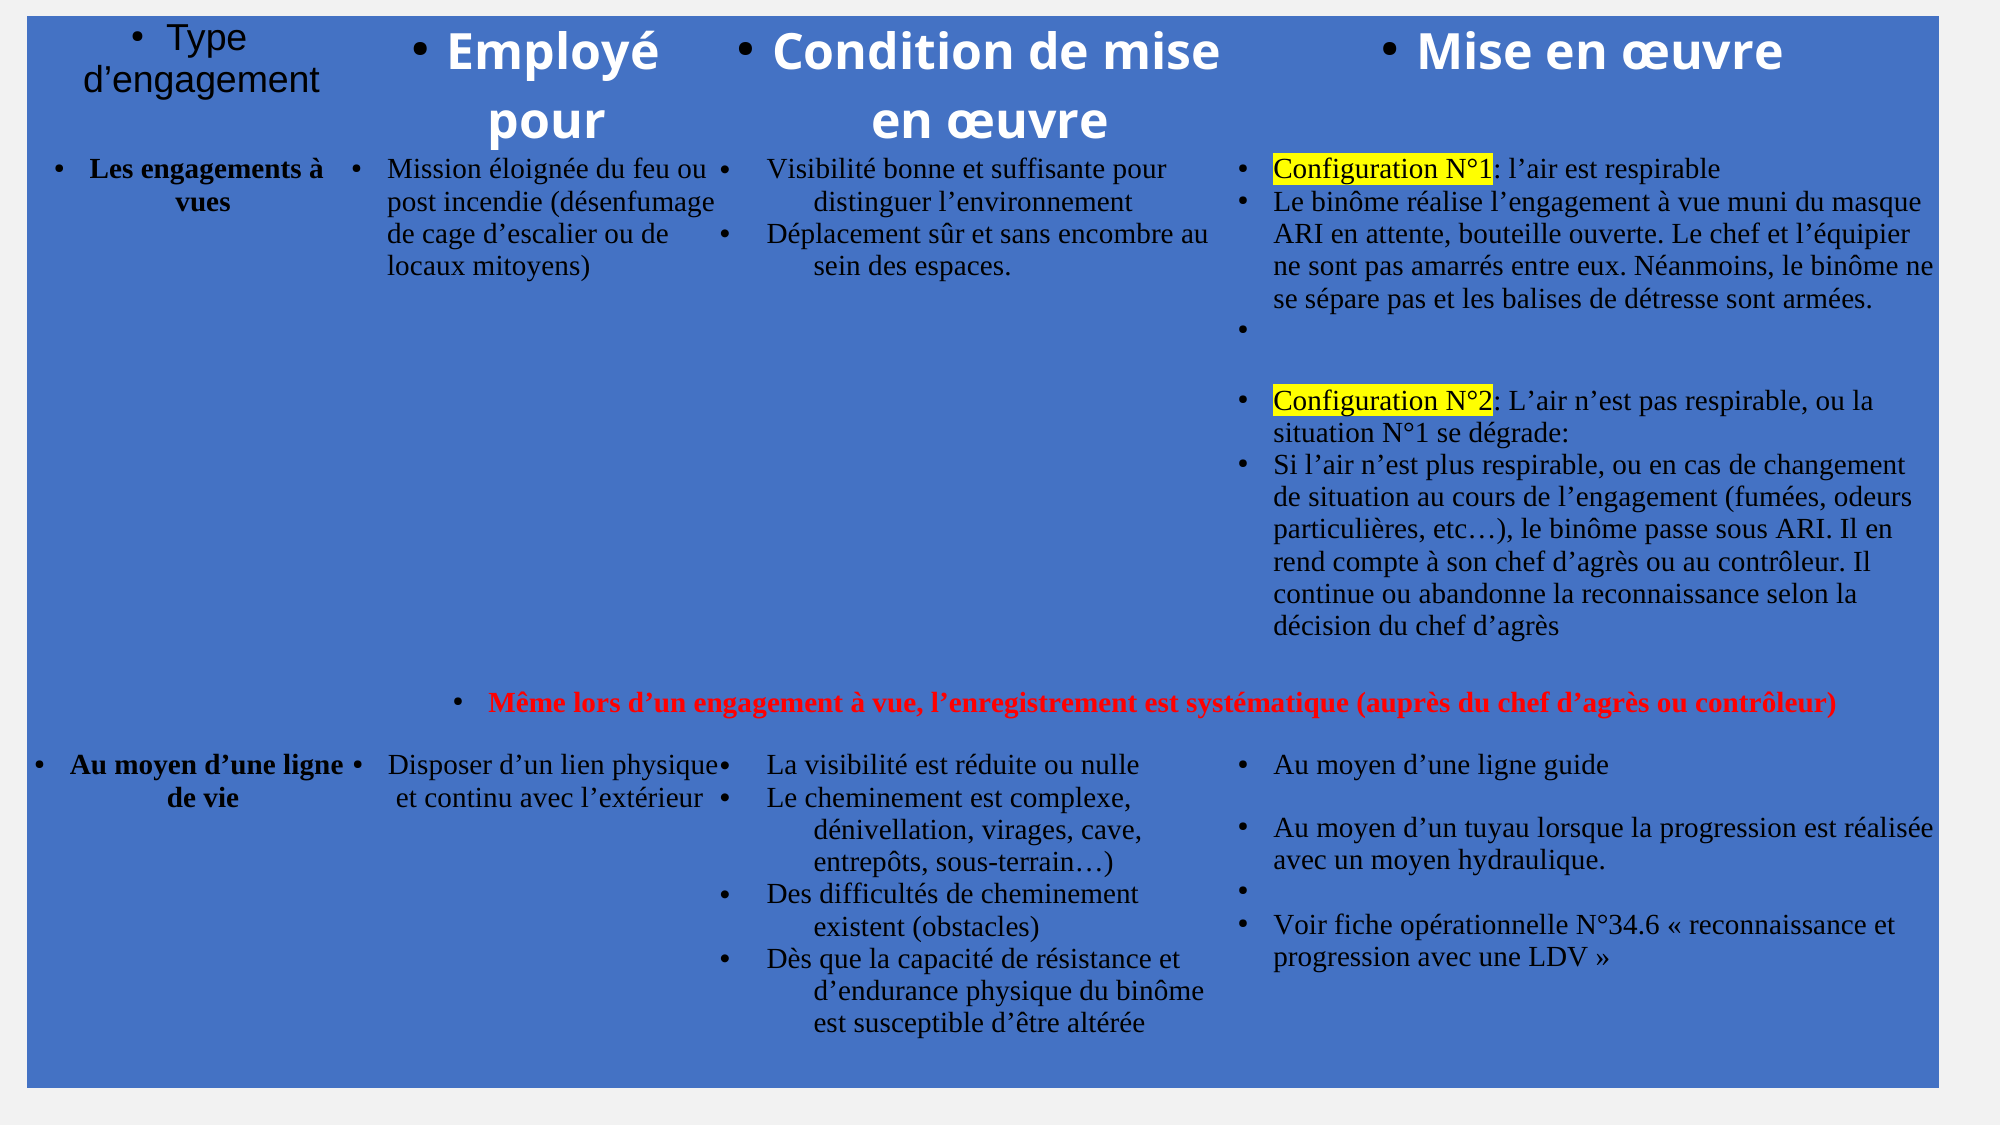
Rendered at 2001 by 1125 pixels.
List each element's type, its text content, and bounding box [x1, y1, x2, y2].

table_header Condition de mise en œuvre [720, 16, 1238, 153]
table_header Employé pour [352, 16, 720, 153]
table_header Type d’engagement [27, 16, 352, 153]
table_cell Configuration N°1: l’air est respirable Le binôme réalise l’engagement à vue muni du masque ARI en attente, bouteille ouverte. Le chef et l’équipier ne sont pas amarrés entre eux. Néanmoins, le binôme ne se sépare pas et les balises de détresse sont armées. [1238, 153, 1939, 384]
table_cell Mission éloignée du feu ou post incendie (désenfumage de cage d’escalier ou de locaux mitoyens) [352, 153, 720, 687]
table_cell Au moyen d’une ligne guide [1238, 749, 1939, 811]
table_cell Visibilité bonne et suffisante pour distinguer l’environnement Déplacement sûr et sans encombre au sein des espaces. [720, 153, 1238, 687]
table_cell Les engagements à vues [27, 153, 352, 749]
table_cell Disposer d’un lien physique et continu avec l’extérieur [352, 749, 720, 1088]
table_cell Configuration N°2: L’air n’est pas respirable, ou la situation N°1 se dégrade: Si l’air n’est plus respirable, ou en cas de changement de situation au cours de l’engagement (fumées, odeurs particulières, etc…), le binôme passe sous ARI. Il en rend compte à son chef d’agrès ou au contrôleur. Il continue ou abandonne la reconnaissance selon la décision du chef d’agrès [1238, 384, 1939, 687]
table_cell Au moyen d’une ligne de vie [27, 749, 352, 1088]
table_cell Au moyen d’un tuyau lorsque la progression est réalisée avec un moyen hydraulique. Voir fiche opérationnelle N°34.6 « reconnaissance et progression avec une LDV » [1238, 811, 1939, 1088]
table_header Mise en œuvre [1238, 16, 1939, 153]
table_cell Même lors d’un engagement à vue, l’enregistrement est systématique (auprès du chef d’agrès ou contrôleur) [352, 687, 1939, 749]
table_cell La visibilité est réduite ou nulle Le cheminement est complexe, dénivellation, virages, cave, entrepôts, sous-terrain…) Des difficultés de cheminement existent (obstacles) Dès que la capacité de résistance et d’endurance physique du binôme est susceptible d’être altérée [720, 749, 1238, 1088]
